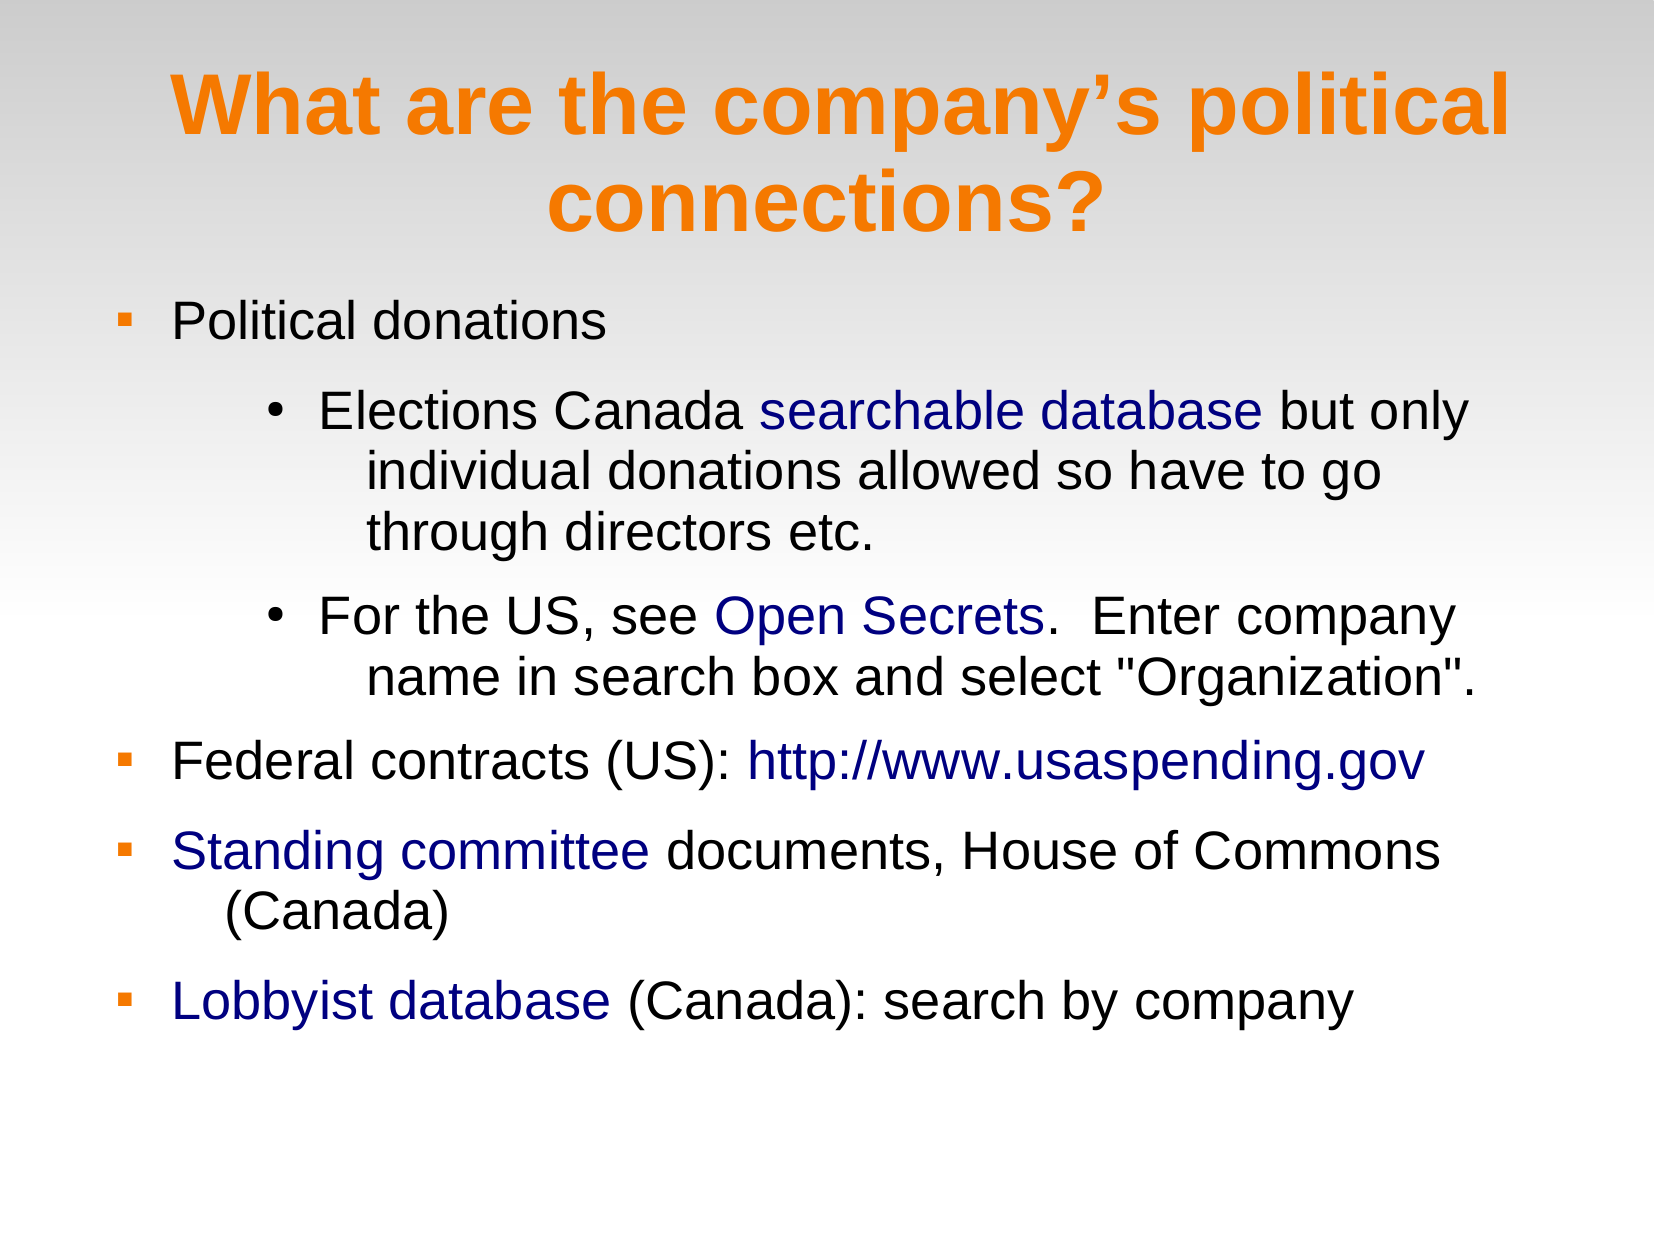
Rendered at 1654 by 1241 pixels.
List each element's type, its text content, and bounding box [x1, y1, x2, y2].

title What are the company’s political connections? [82, 49, 1571, 257]
list Political donations Elections Canada searchable database but only individual donations allowed so have to go through directors etc. For the US, see Open Secrets. Enter company name in search box and select "Organization". Federal contracts (US): http://www.usaspending.gov Standing committee documents, House of Commons (Canada) Lobbyist database (Canada): search by company [82, 290, 1571, 1109]
